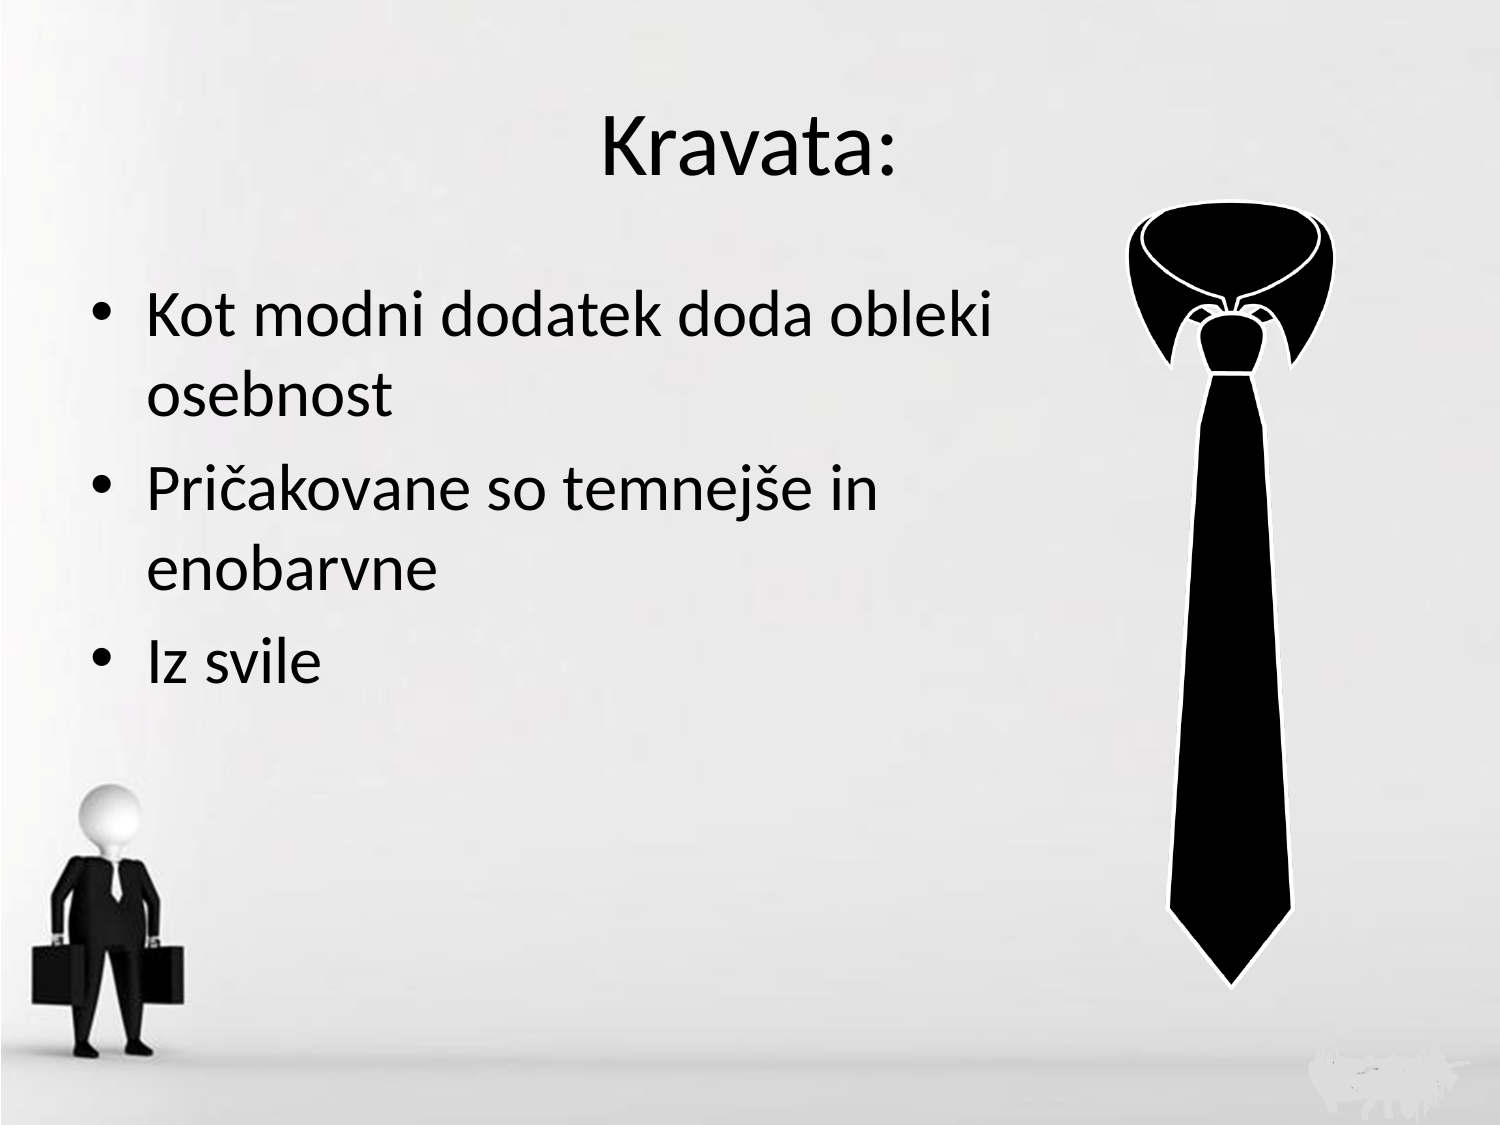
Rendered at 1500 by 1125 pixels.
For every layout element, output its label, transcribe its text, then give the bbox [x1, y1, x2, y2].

title Kravata: [75, 45, 1425, 233]
picture [1, 0, 1500, 1125]
list Kot modni dodatek doda obleki osebnost Pričakovane so temnejše in enobarvne Iz svile [75, 262, 1149, 1005]
